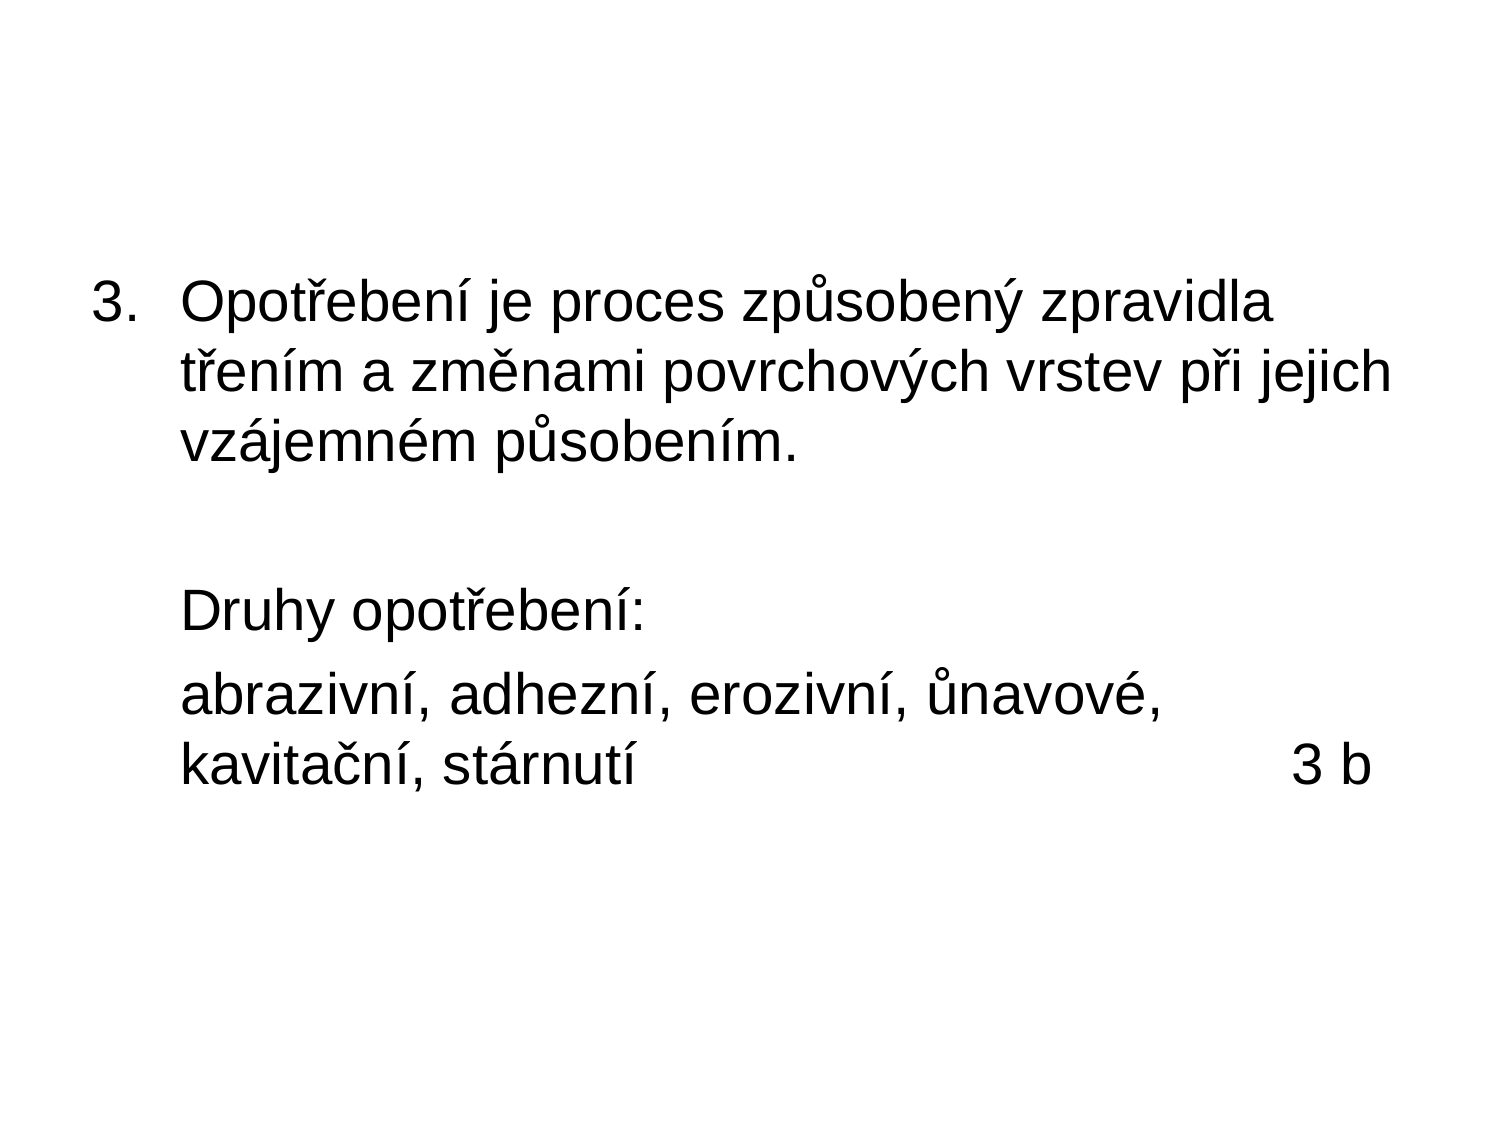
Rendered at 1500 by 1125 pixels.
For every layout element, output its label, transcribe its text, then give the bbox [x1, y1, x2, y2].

list 3. Opotřebení je proces způsobený zpravidla třením a změnami povrchových vrstev při jejich vzájemném působením. Druhy opotřebení: abrazivní, adhezní, erozivní, ůnavové, kavitační, stárnutí 3 b [76, 255, 1427, 1125]
